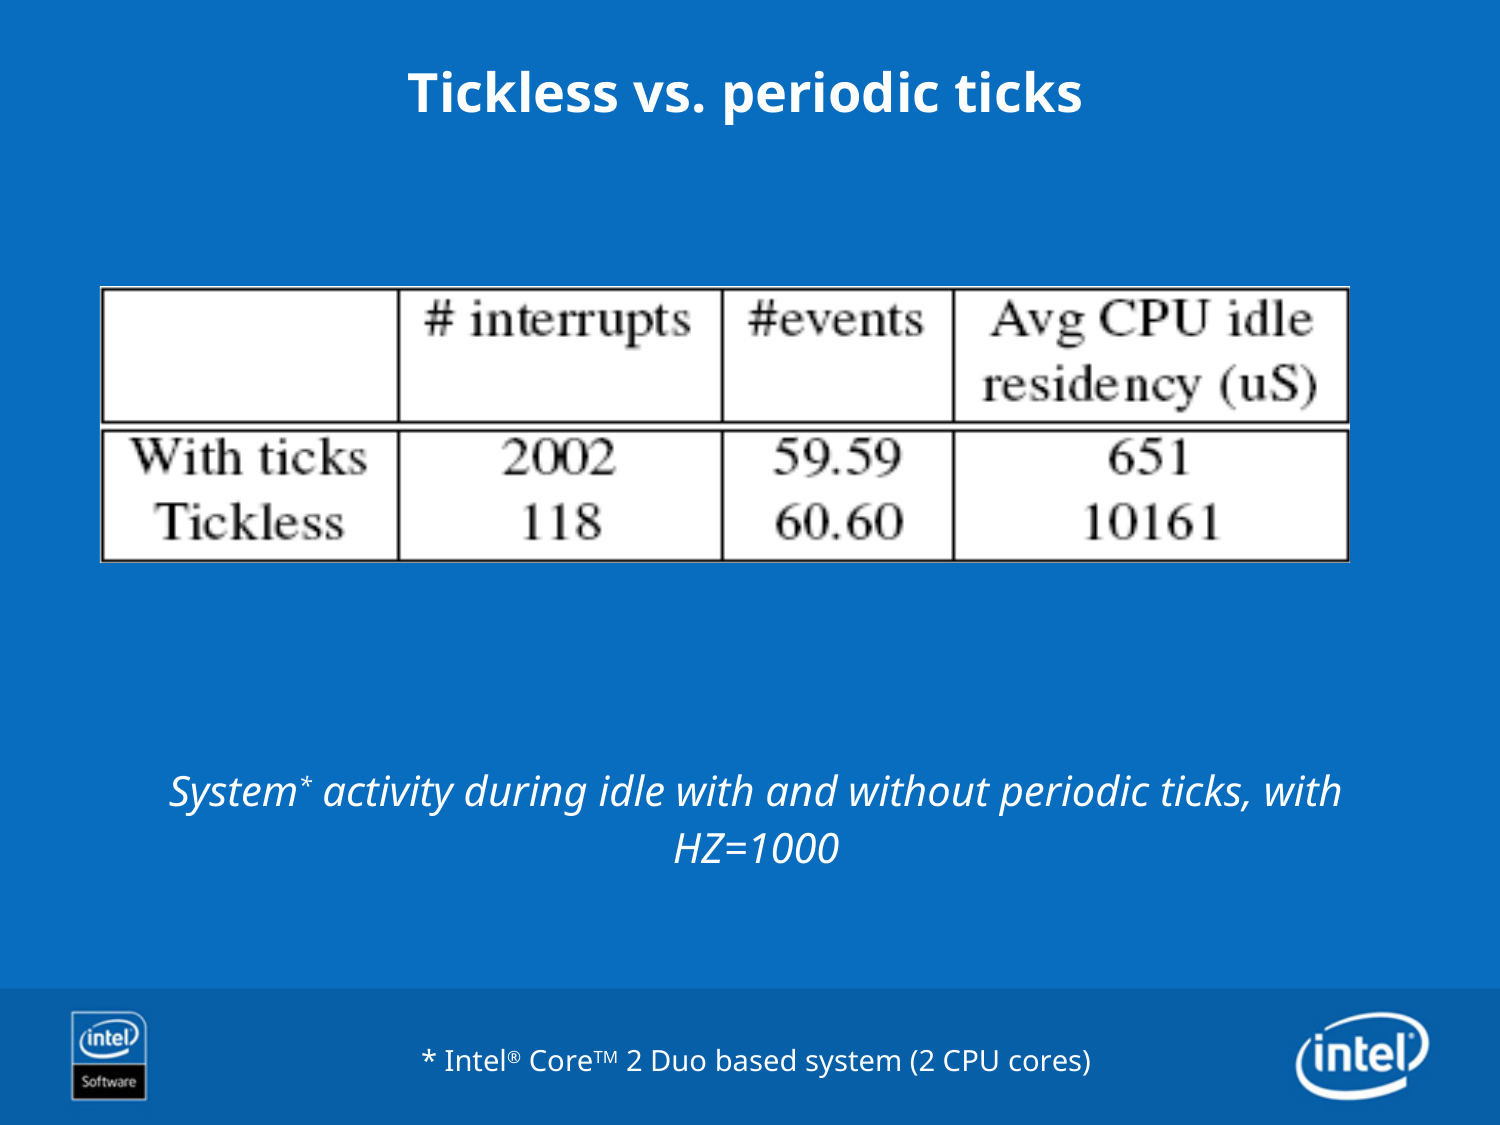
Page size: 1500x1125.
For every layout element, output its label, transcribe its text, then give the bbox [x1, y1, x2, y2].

text_box * Intel® CoreTM 2 Duo based system (2 CPU cores) [331, 1033, 1107, 1089]
picture [0, 0, 1500, 1125]
title Tickless vs. periodic ticks [70, 54, 1422, 201]
text_box System* activity during idle with and without periodic ticks, with HZ=1000 [50, 587, 1388, 1040]
